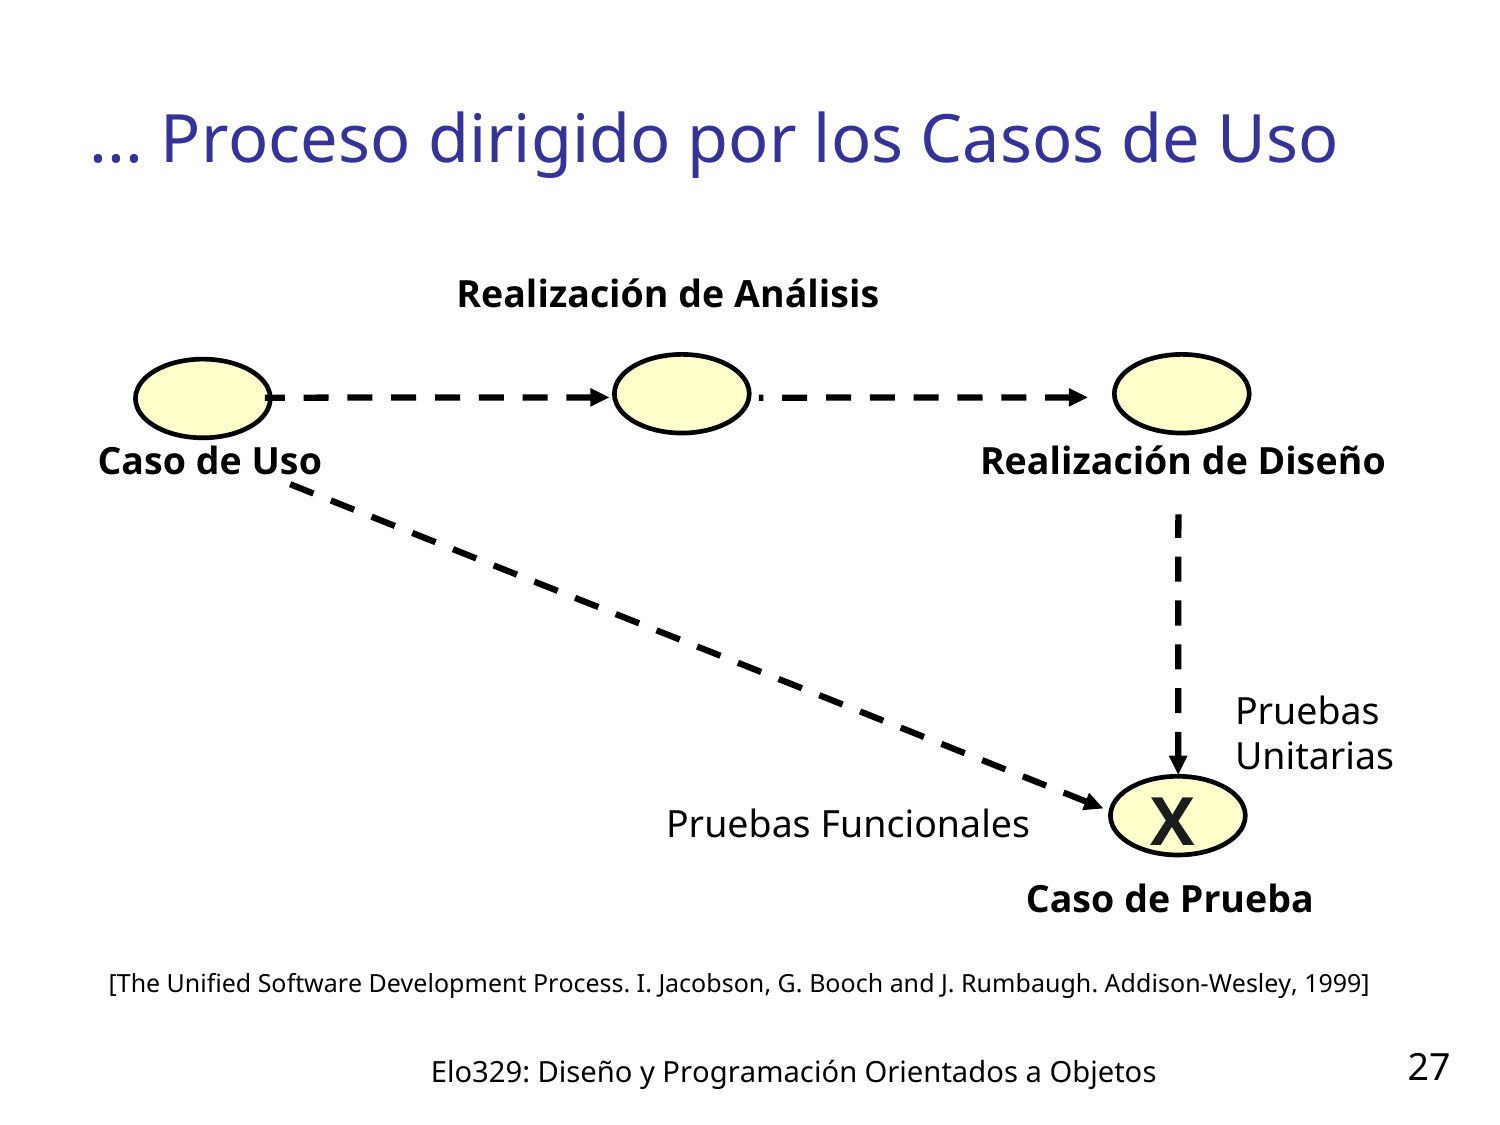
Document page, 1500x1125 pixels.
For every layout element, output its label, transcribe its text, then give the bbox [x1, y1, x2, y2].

text_box Pruebas Funcionales [651, 791, 1046, 853]
text_box Pruebas Unitarias [1220, 679, 1410, 785]
text_box [1210, 781, 1246, 851]
text_box Realización de Diseño [965, 429, 1402, 490]
text_box [1114, 354, 1250, 434]
text_box [135, 359, 271, 429]
text_box [614, 354, 750, 434]
text_box Caso de Uso [82, 429, 337, 490]
text_box X [1135, 771, 1210, 867]
title ... Proceso dirigido por los Casos de Uso [75, 10, 1426, 188]
text_box Realización de Análisis [441, 262, 895, 323]
text_box [The Unified Software Development Process. I. Jacobson, G. Booch and J. Rumbaugh. Addison-Wesley, 1999] [93, 960, 1394, 1006]
text_box Caso de Prueba [1011, 866, 1330, 928]
text_box [1110, 785, 1135, 846]
